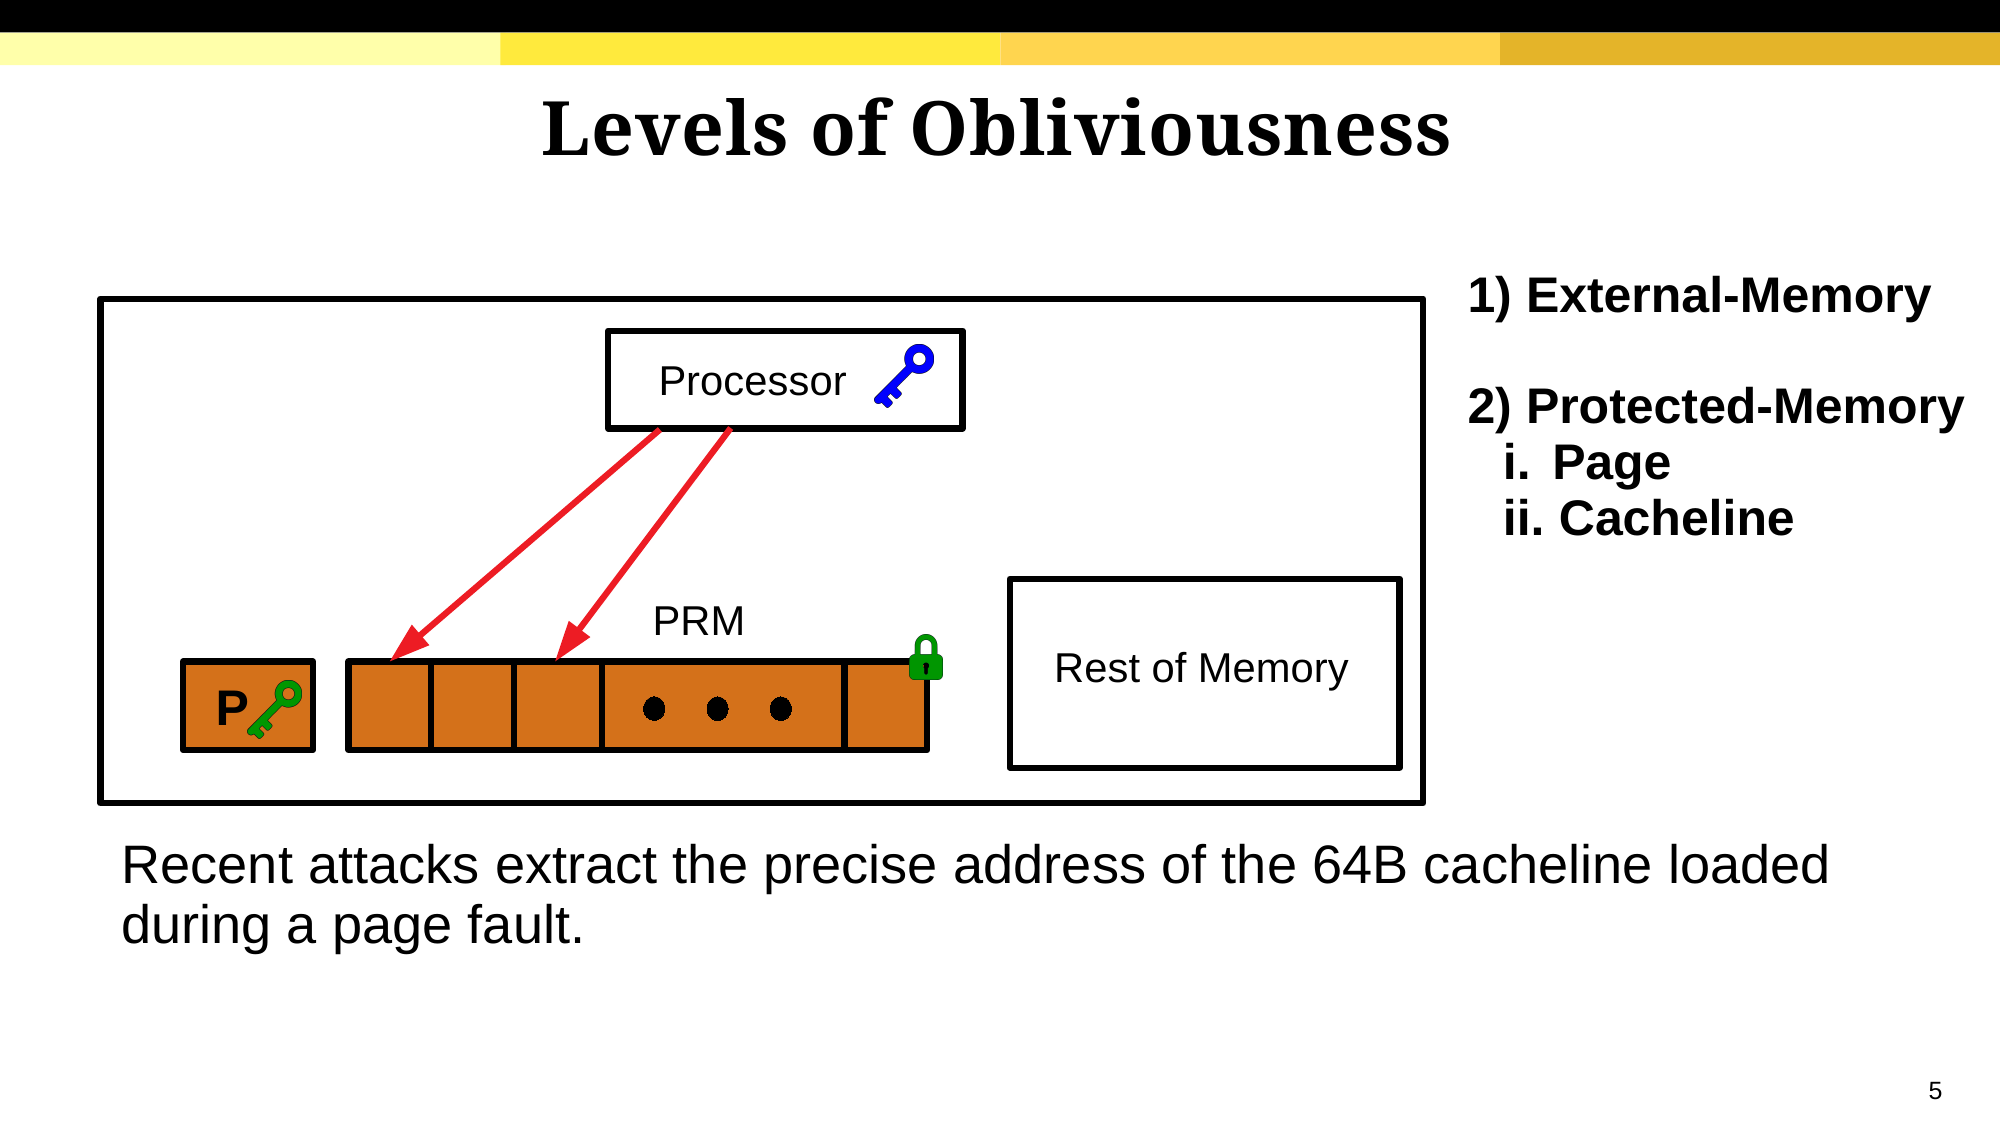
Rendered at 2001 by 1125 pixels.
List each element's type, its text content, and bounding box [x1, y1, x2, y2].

text_box External-Memory Protected-Memory Page Cacheline [1452, 259, 1985, 610]
text_box [100, 298, 1424, 804]
title Levels of Obliviousness [48, 59, 1947, 207]
text_box P [200, 673, 264, 744]
picture [874, 344, 934, 408]
text_box PRM [637, 590, 761, 652]
picture [247, 680, 302, 739]
picture [909, 634, 943, 680]
text_box Rest of Memory [1039, 637, 1364, 700]
text_box Processor [643, 350, 880, 417]
text_box Recent attacks extract the precise address of the 64B cacheline loaded during a page fault. [106, 826, 1855, 1016]
text_box 5 [1913, 1069, 1958, 1113]
